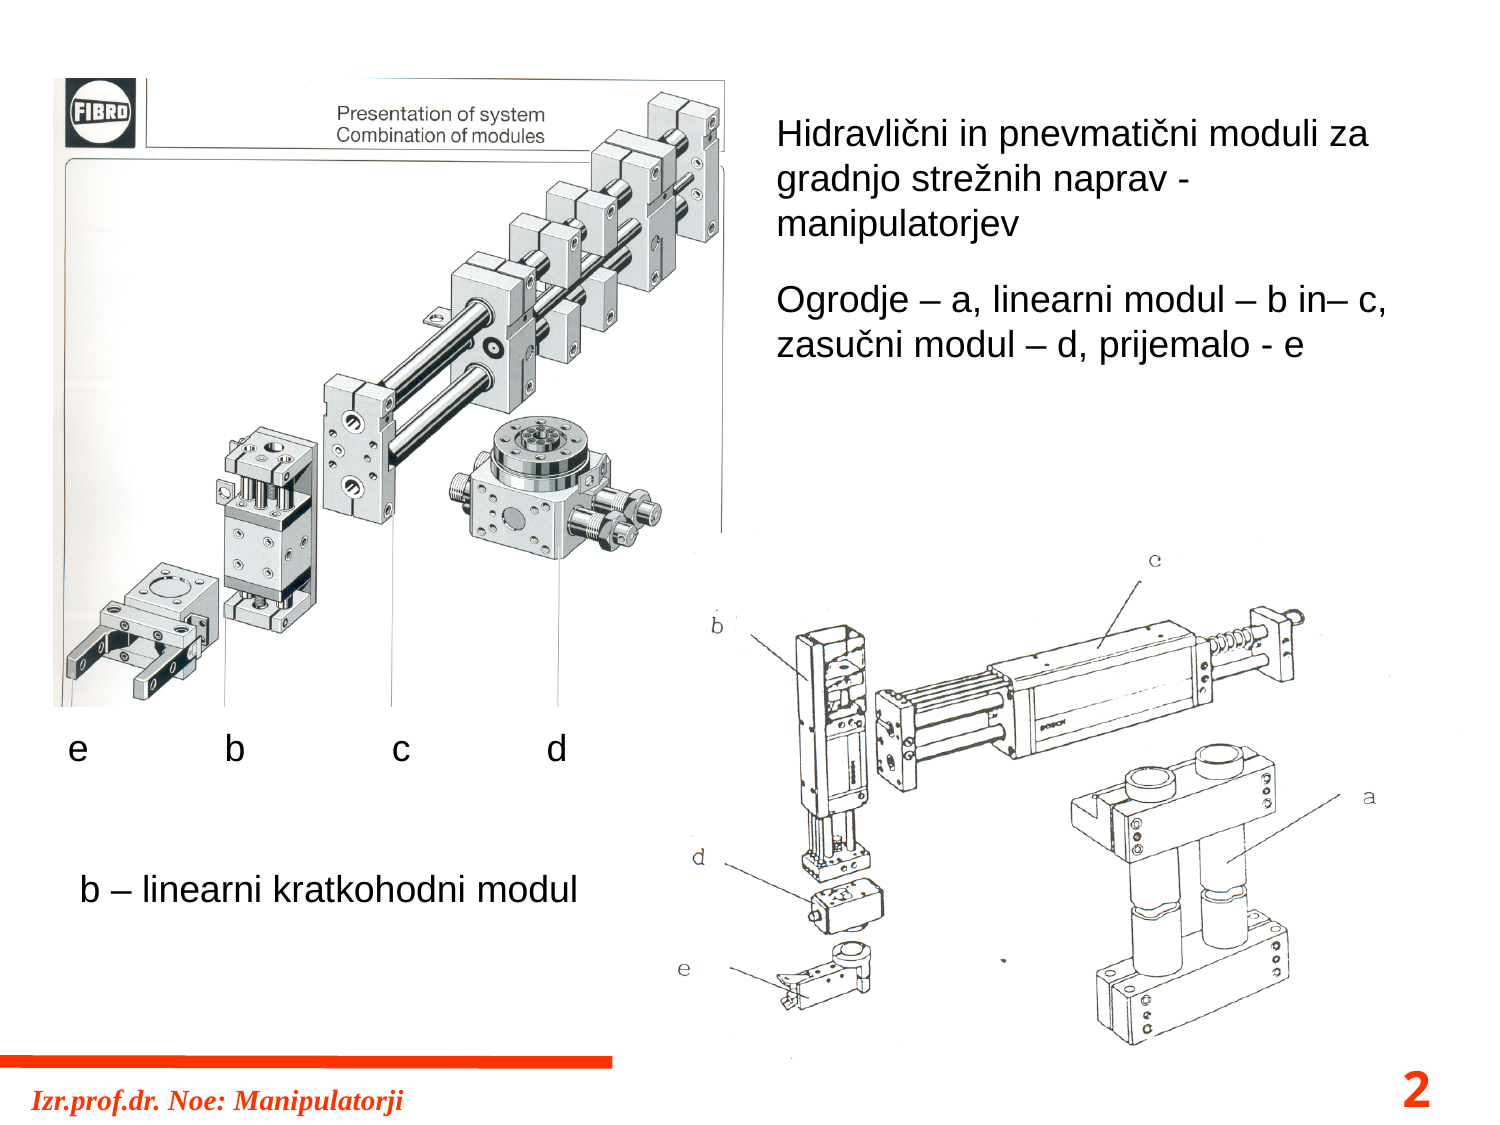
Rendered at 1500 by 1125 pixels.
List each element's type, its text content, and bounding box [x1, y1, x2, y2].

picture [53, 78, 1473, 1069]
text_box b – linearni kratkohodni modul [64, 857, 644, 918]
text_box Ogrodje – a, linearni modul – b in– c, zasučni modul – d, prijemalo - e [761, 267, 1459, 372]
text_box Hidravlični in pnevmatični moduli za gradnjo strežnih naprav - manipulatorjev [761, 101, 1400, 252]
text_box e b c d [53, 716, 680, 776]
